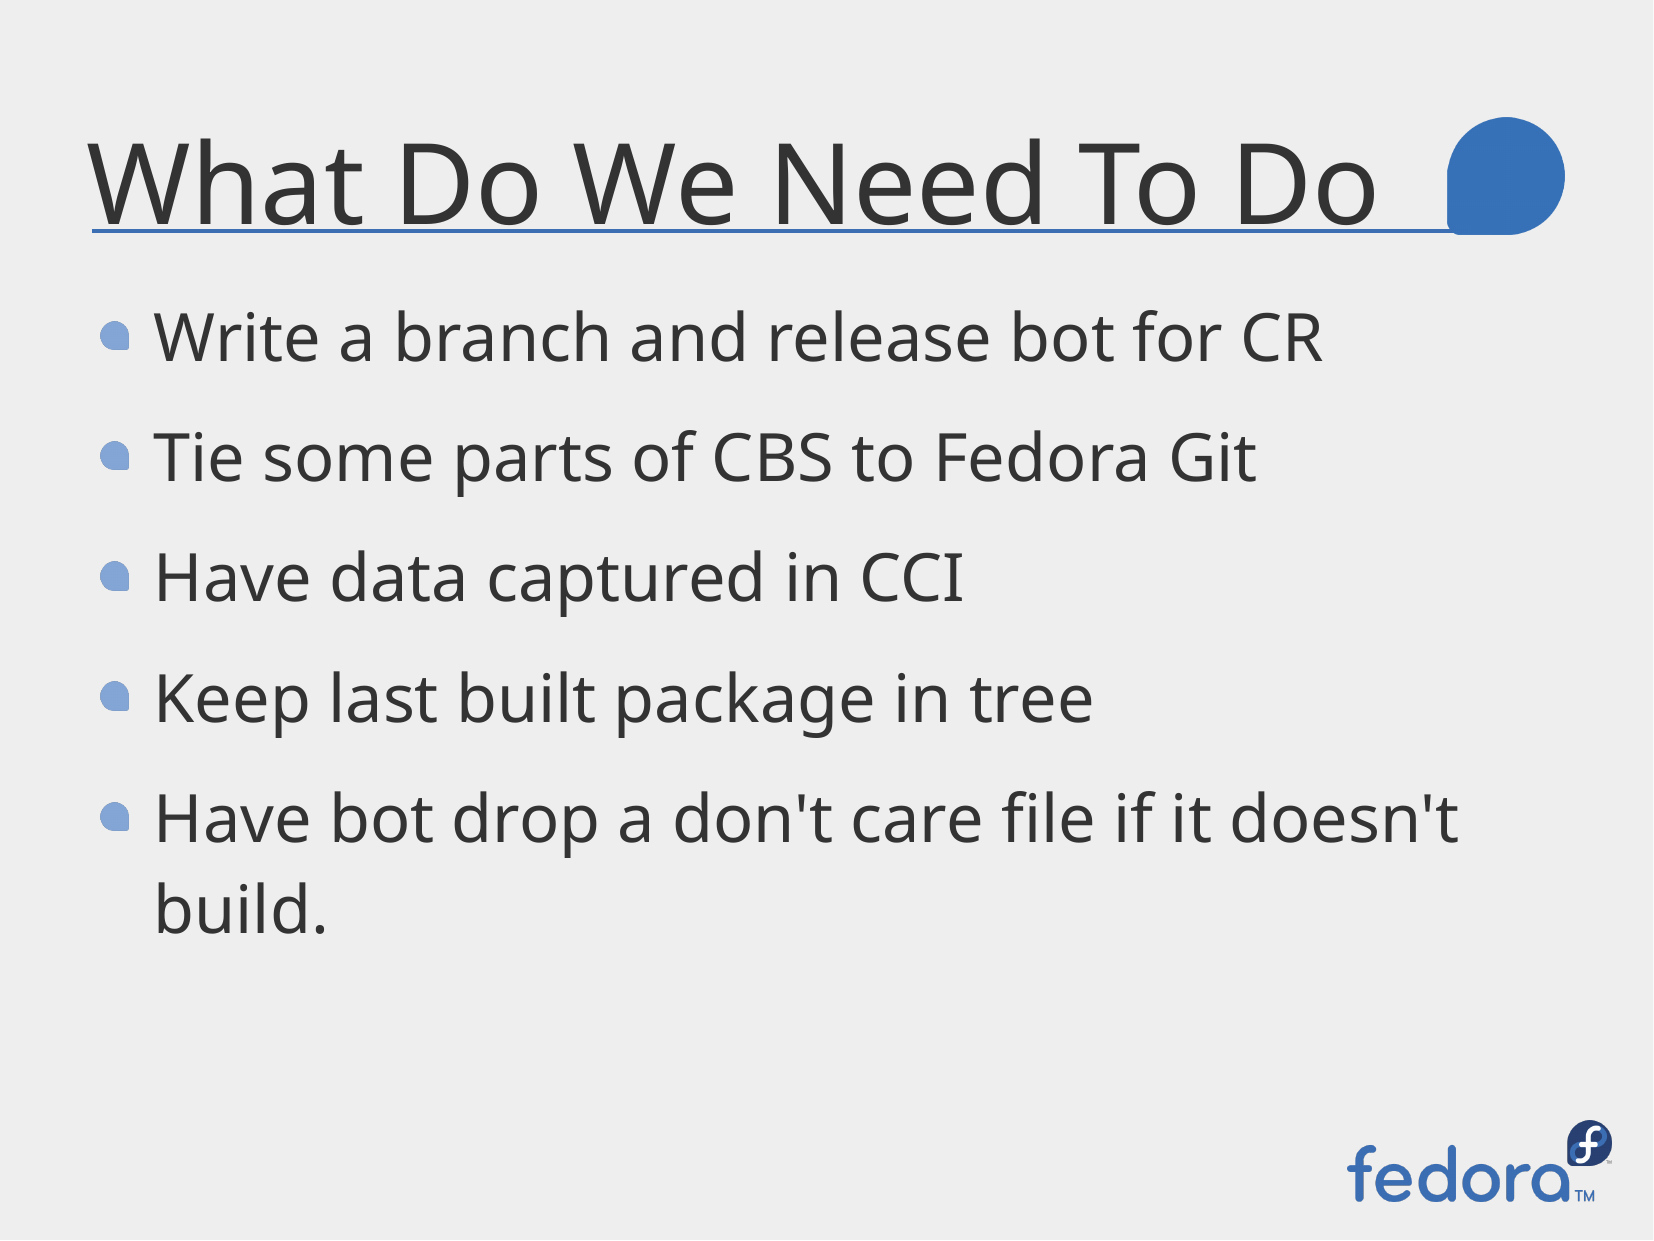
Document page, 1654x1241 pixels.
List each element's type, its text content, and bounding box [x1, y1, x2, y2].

title What Do We Need To Do [86, 112, 1575, 249]
picture [1347, 1120, 1612, 1202]
list Write a branch and release bot for CR Tie some parts of CBS to Fedora Git Have data captured in CCI Keep last built package in tree Have bot drop a don't care file if it doesn't build. [82, 290, 1571, 1010]
